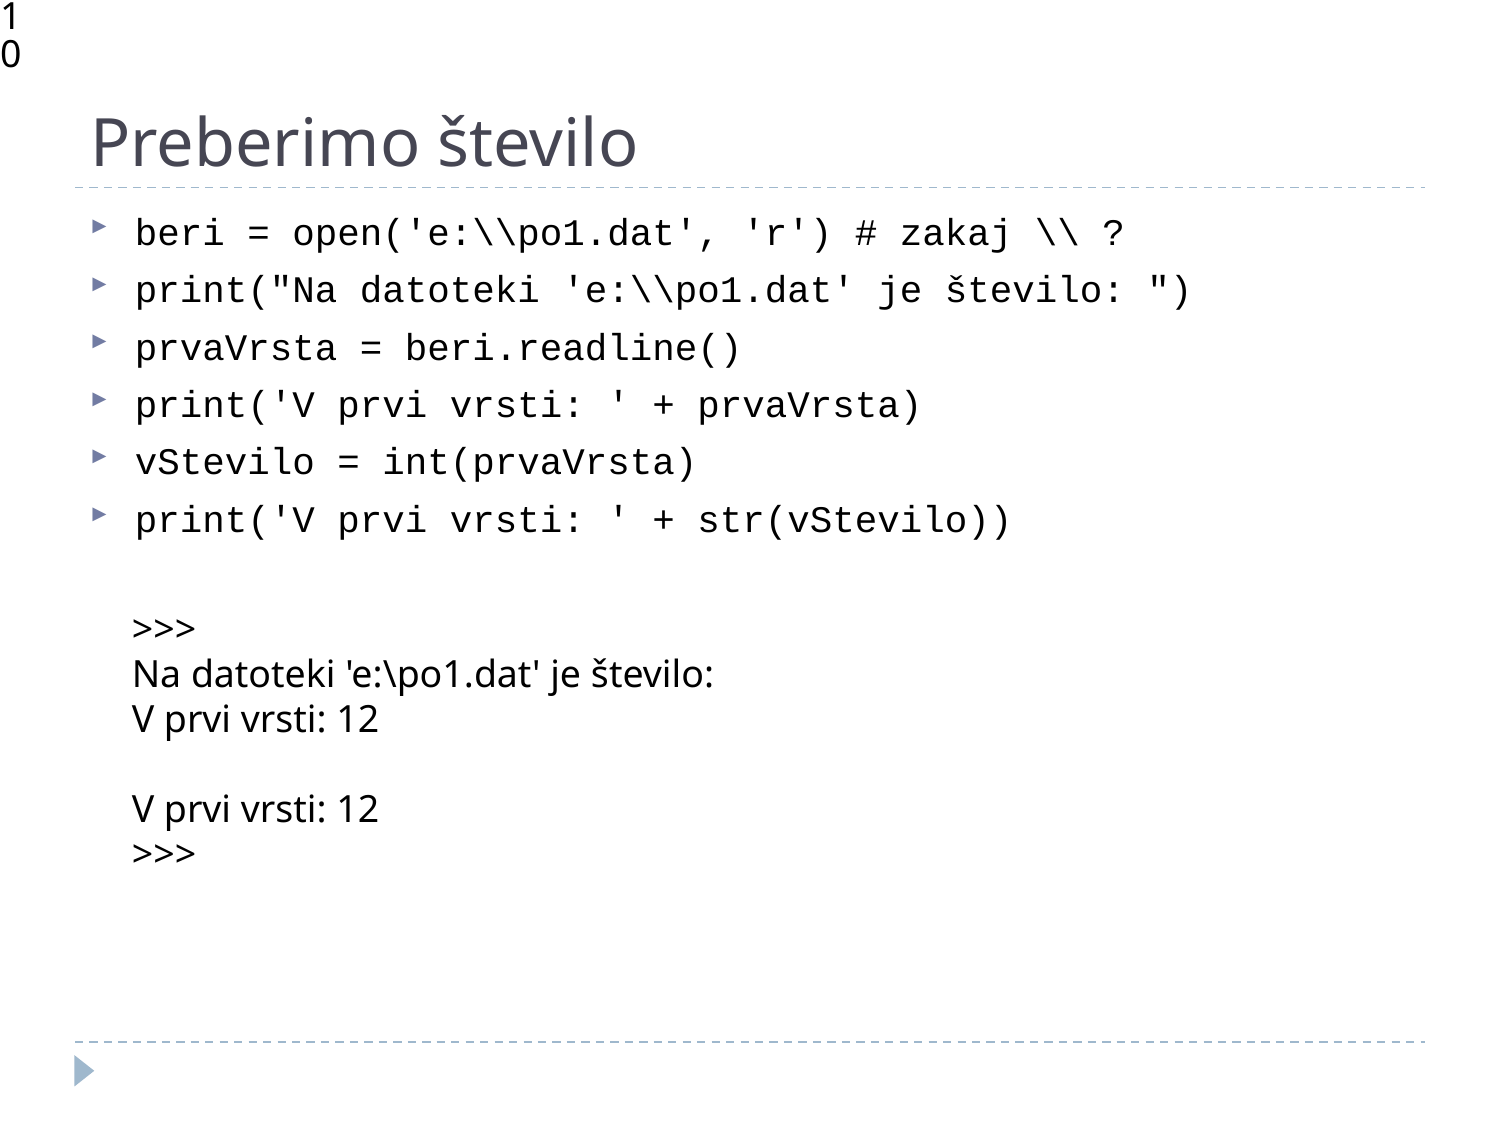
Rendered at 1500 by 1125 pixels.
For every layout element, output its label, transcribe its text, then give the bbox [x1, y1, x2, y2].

text_box >>> Na datoteki 'e:\po1.dat' je število: V prvi vrsti: 12 V prvi vrsti: 12 >>> [117, 597, 1442, 883]
list beri = open('e:\\po1.dat', 'r') # zakaj \\ ? print("Na datoteki 'e:\\po1.dat' je število: ") prvaVrsta = beri.readline() print('V prvi vrsti: ' + prvaVrsta) vStevilo = int(prvaVrsta) print('V prvi vrsti: ' + str(vStevilo)) [75, 200, 1425, 575]
title Preberimo število [75, 24, 1425, 188]
